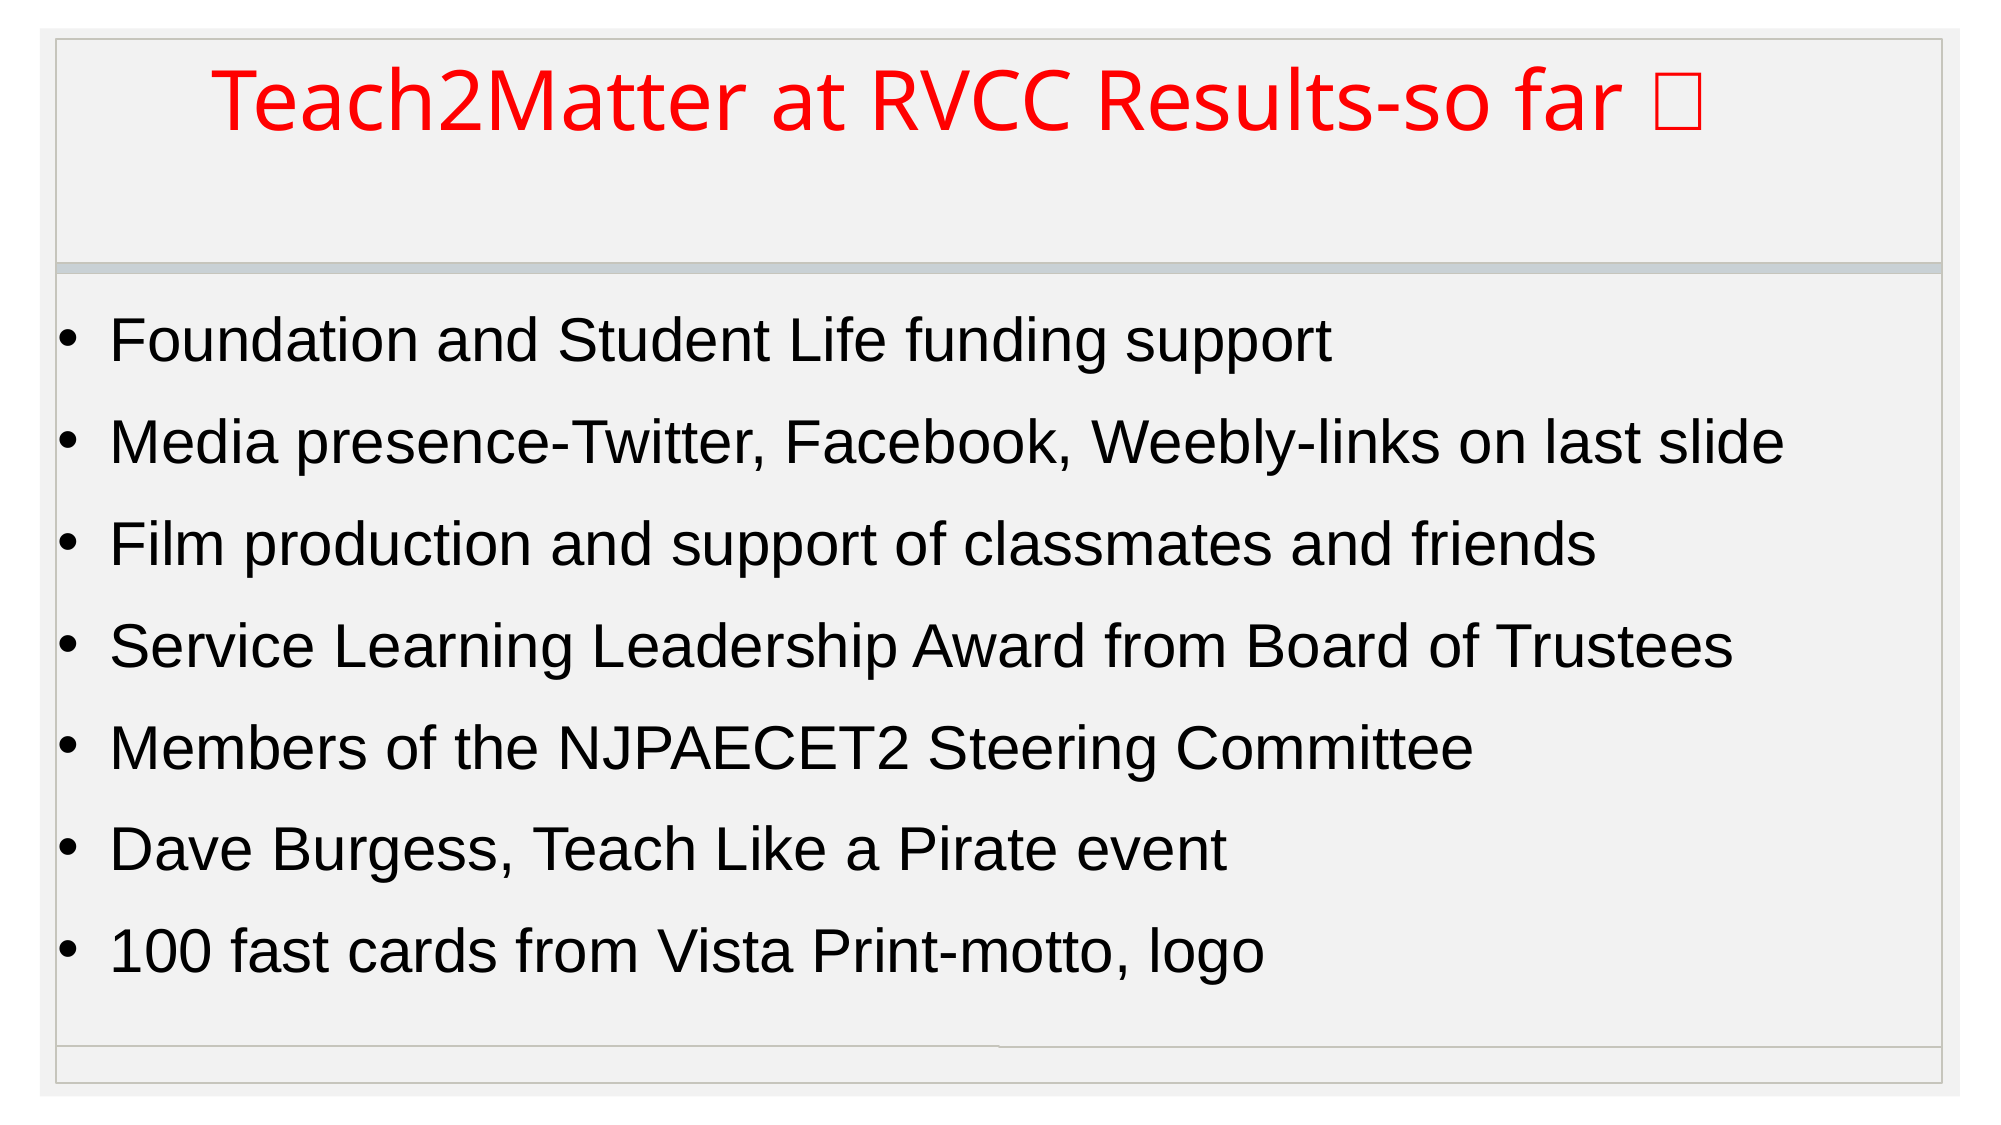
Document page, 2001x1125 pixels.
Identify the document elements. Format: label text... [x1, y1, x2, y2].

title Teach2Matter at RVCC Results-so far  [196, 40, 1804, 259]
list Foundation and Student Life funding support Media presence-Twitter, Facebook, Weebly-links on last slide Film production and support of classmates and friends Service Learning Leadership Award from Board of Trustees Members of the NJPAECET2 Steering Committee Dave Burgess, Teach Like a Pirate event 100 fast cards from Vista Print-motto, logo [42, 259, 1955, 995]
